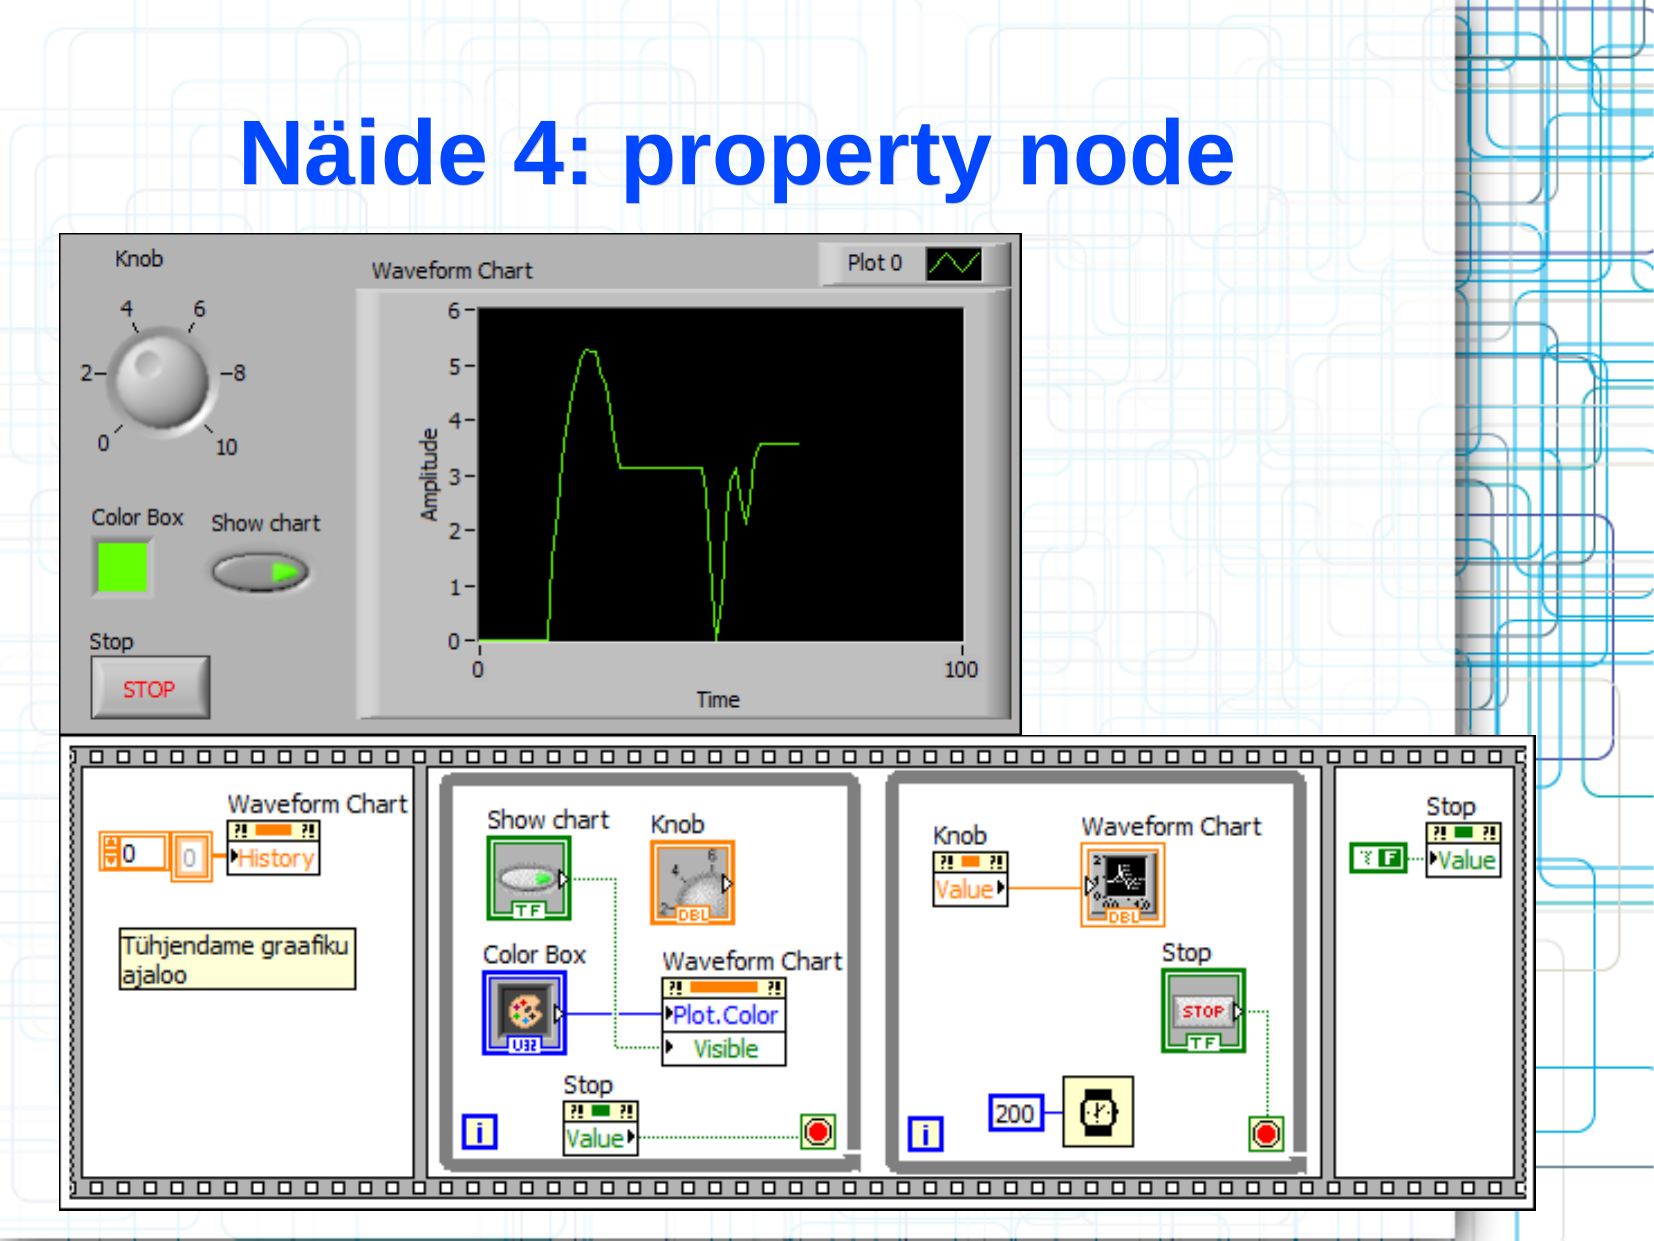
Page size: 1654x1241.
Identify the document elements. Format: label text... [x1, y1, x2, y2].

title Näide 4: property node [59, 56, 1418, 250]
picture [0, 0, 1654, 1241]
